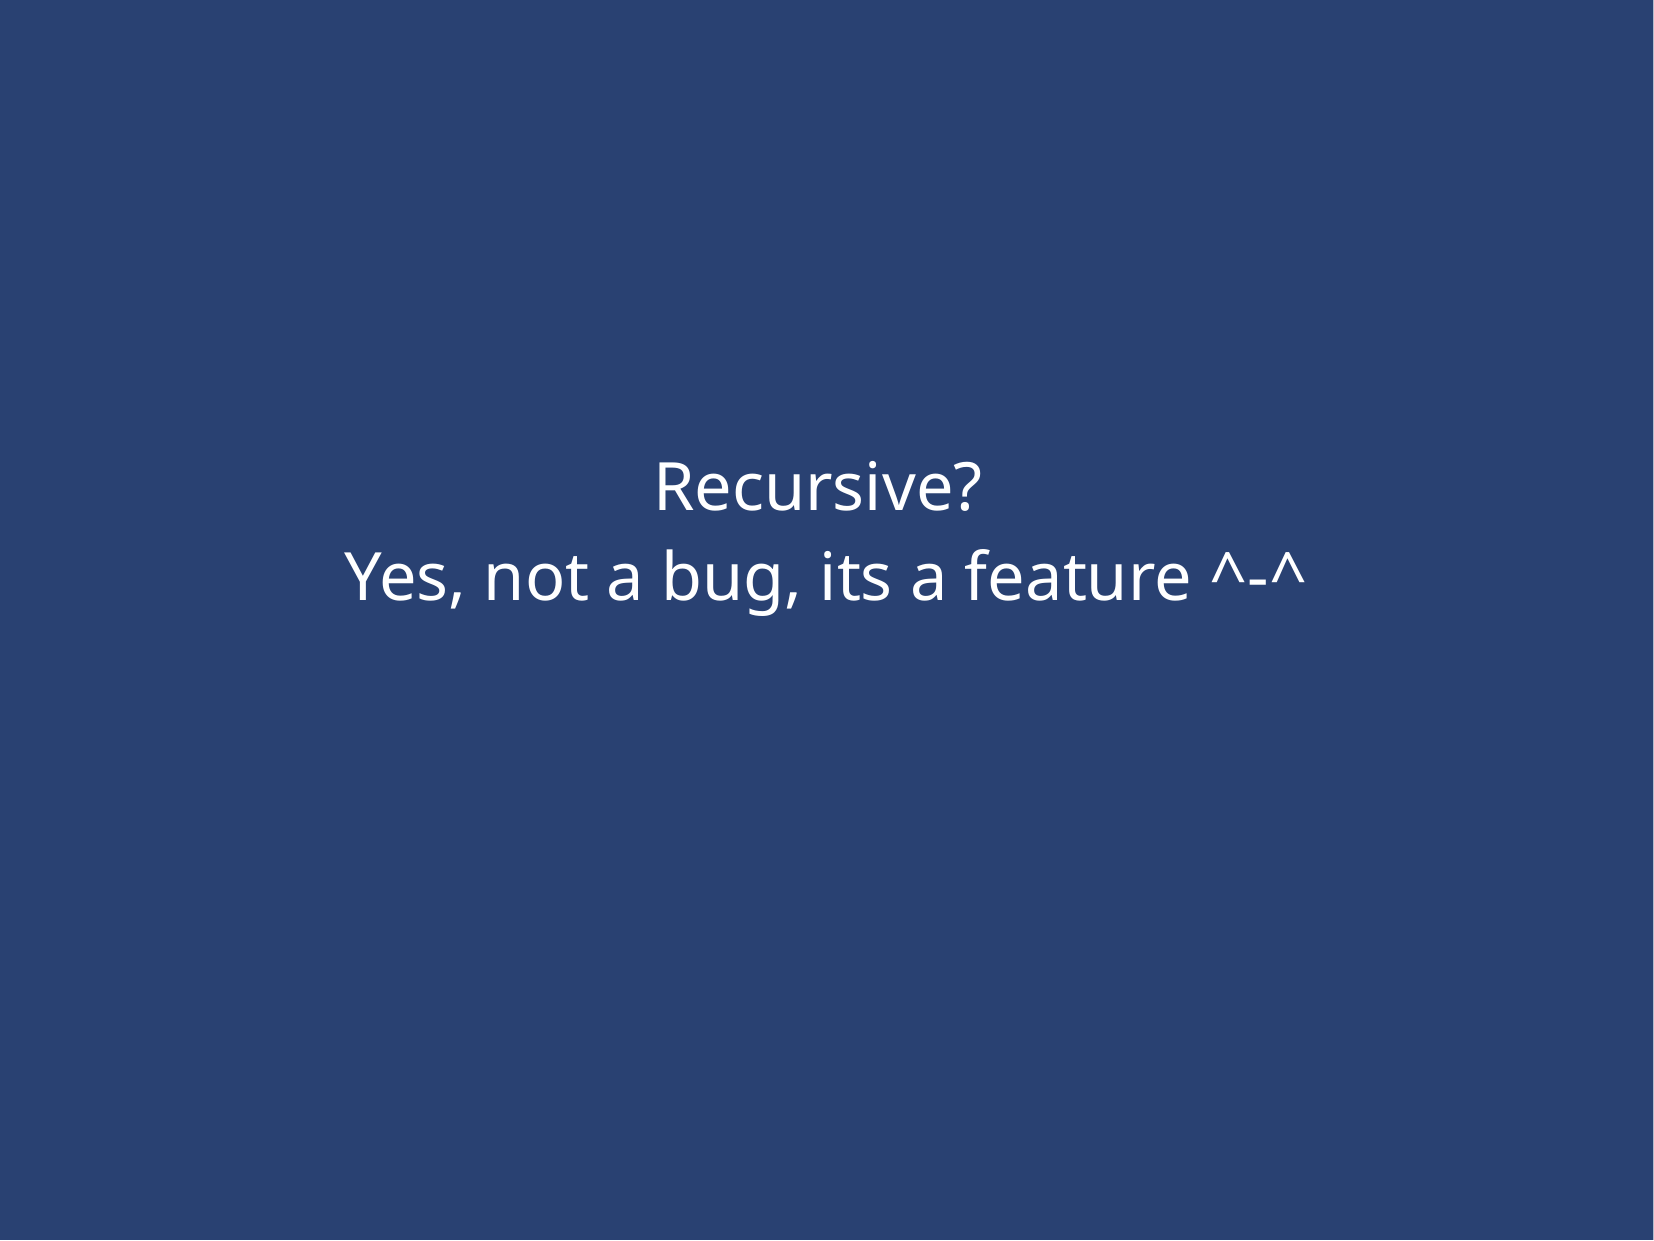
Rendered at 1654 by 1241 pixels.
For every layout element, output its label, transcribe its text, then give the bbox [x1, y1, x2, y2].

subtitle Recursive? Yes, not a bug, its a feature ^-^ [82, 49, 1571, 1109]
